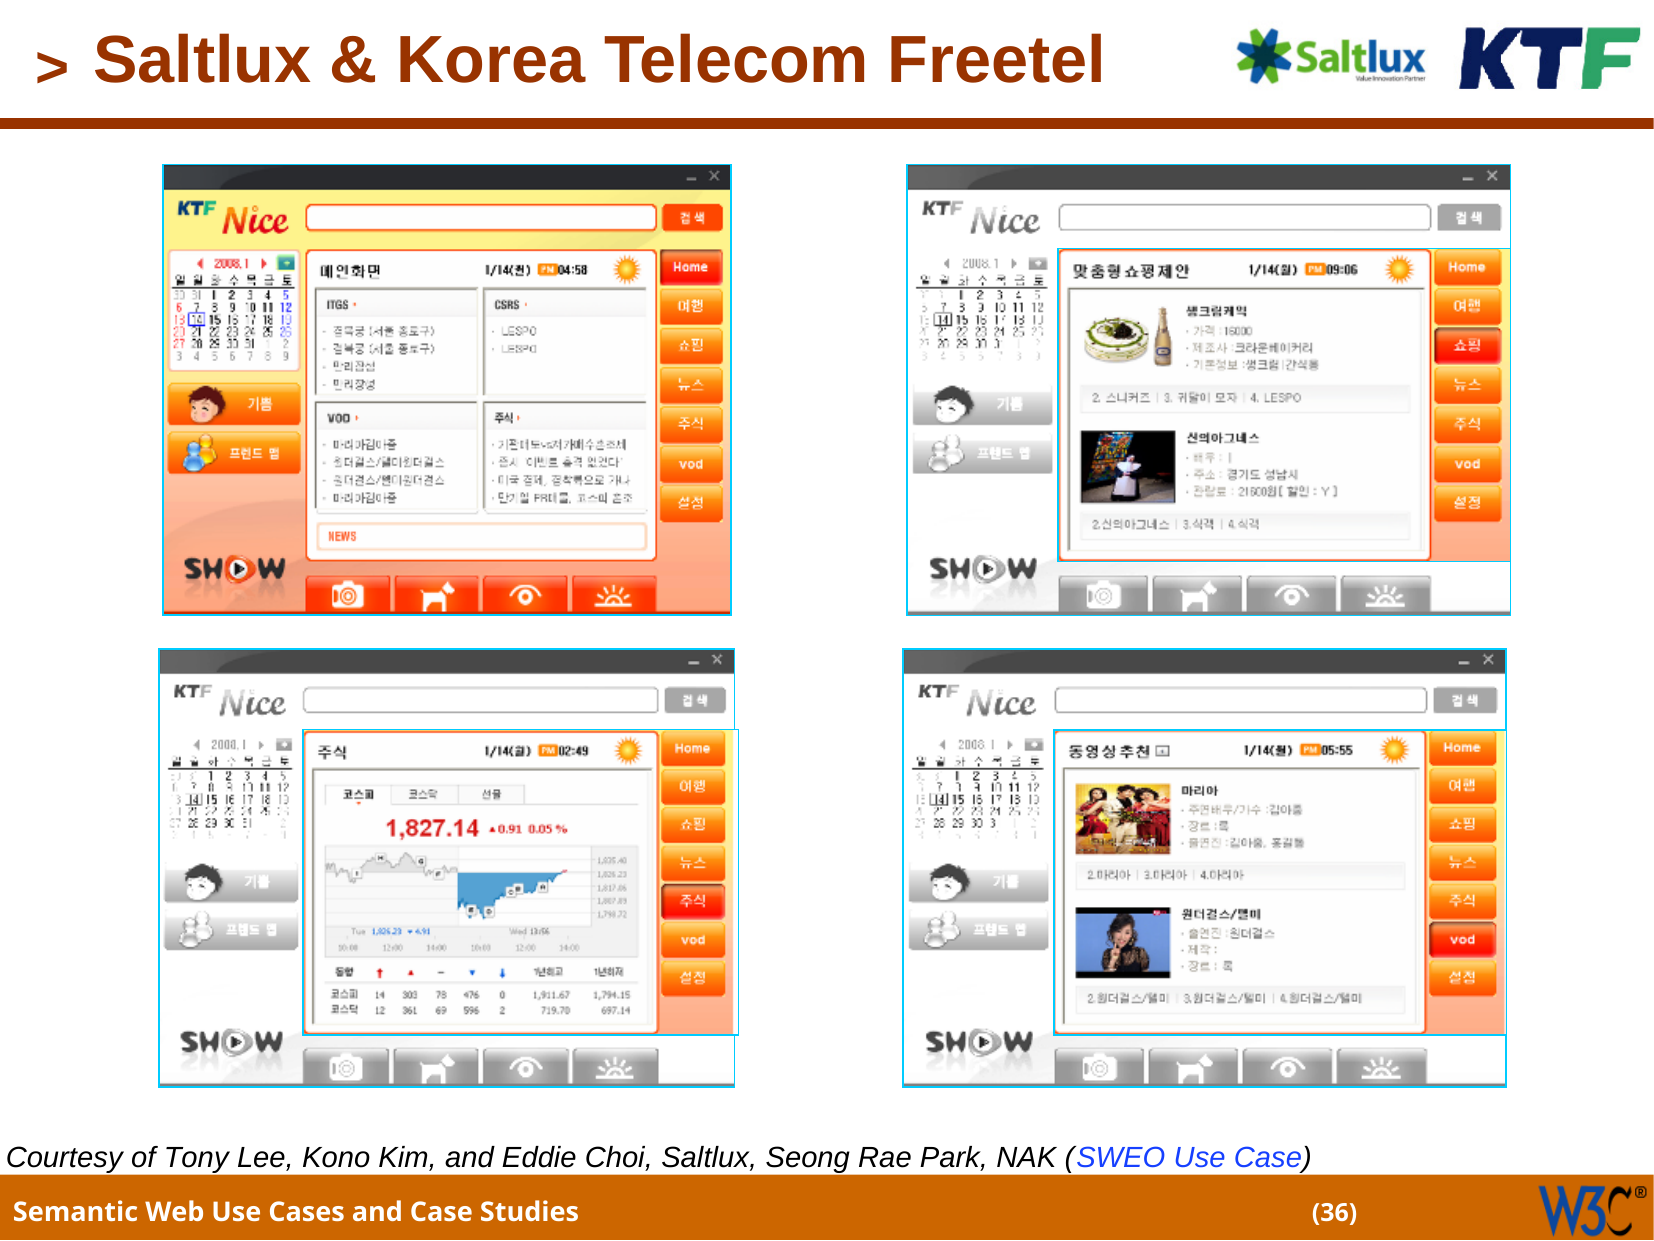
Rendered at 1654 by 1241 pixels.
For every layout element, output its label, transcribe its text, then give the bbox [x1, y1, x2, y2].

picture [1214, 12, 1652, 103]
picture [909, 166, 1509, 614]
picture [905, 651, 1504, 1085]
picture [161, 651, 733, 1085]
picture [1056, 732, 1505, 1033]
picture [305, 731, 737, 1033]
picture [1535, 1183, 1651, 1240]
picture [1060, 250, 1509, 560]
picture [165, 166, 729, 613]
text_box Courtesy of Tony Lee, Kono Kim, and Eddie Choi, Saltlux, Seong Rae Park, NAK (SWEO Use Case) [5, 1139, 1416, 1173]
title Saltlux & Korea Telecom Freetel [93, 0, 1493, 119]
